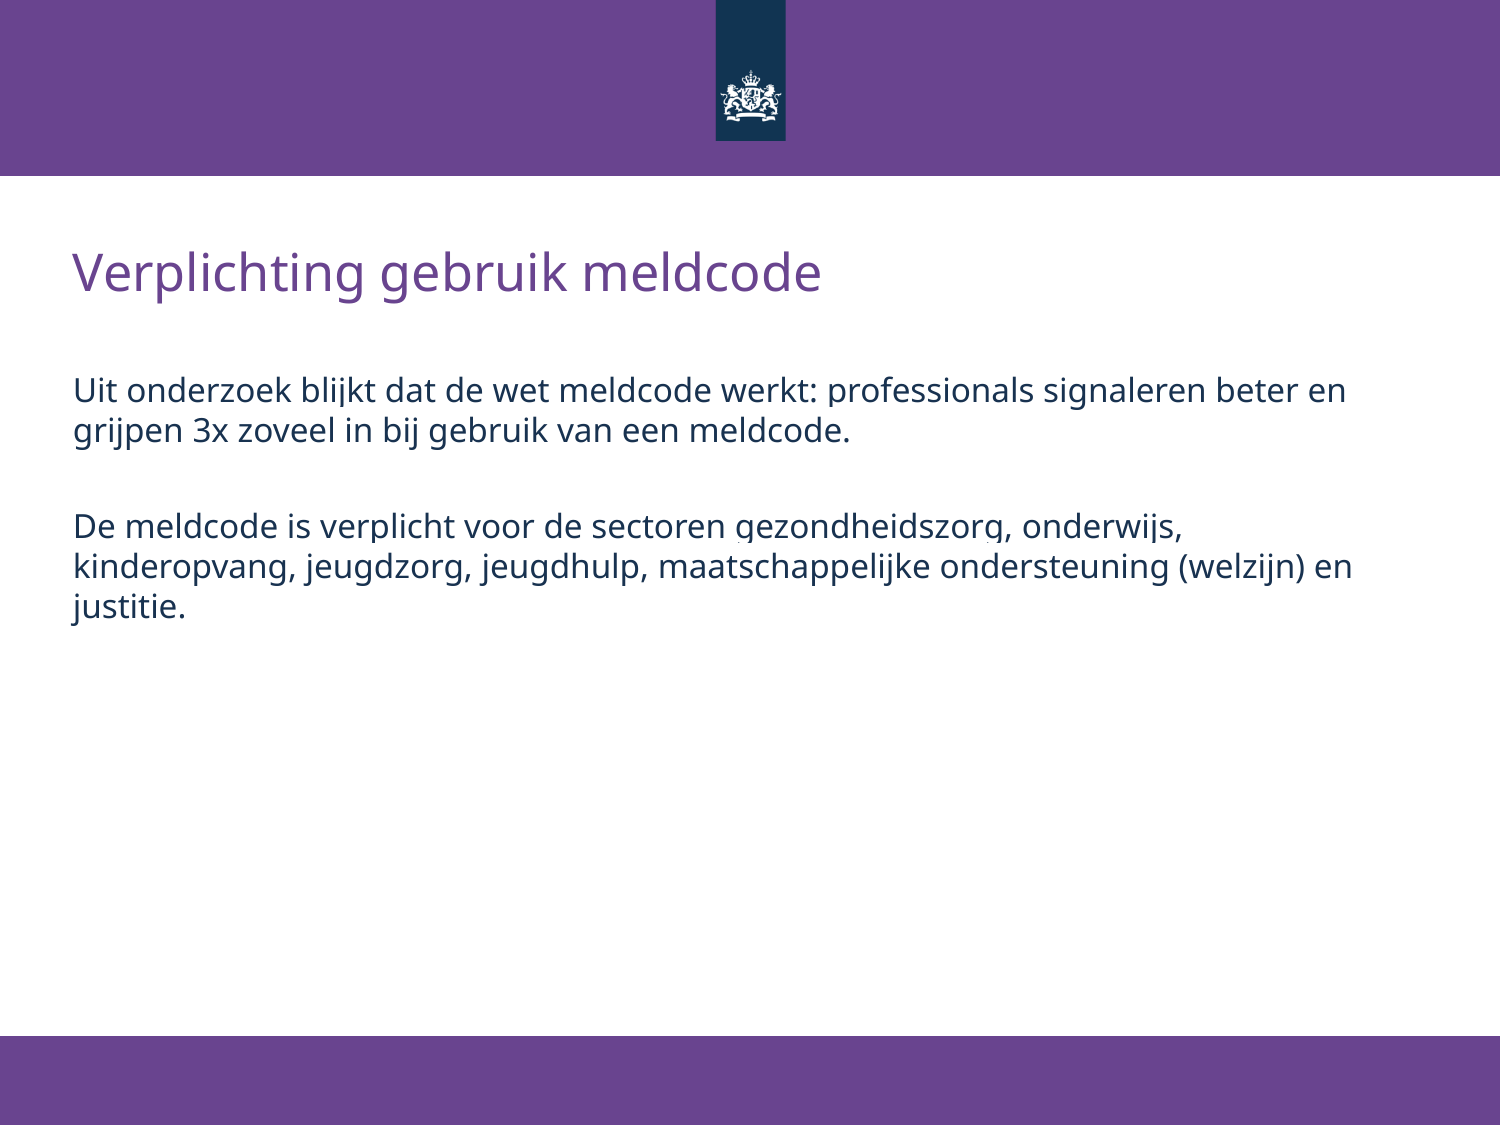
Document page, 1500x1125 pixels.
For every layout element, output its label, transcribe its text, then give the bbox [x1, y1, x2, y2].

list Uit onderzoek blijkt dat de wet meldcode werkt: professionals signaleren beter en grijpen 3x zoveel in bij gebruik van een meldcode. De meldcode is verplicht voor de sectoren gezondheidszorg, onderwijs, kinderopvang, jeugdzorg, jeugdhulp, maatschappelijke ondersteuning (welzijn) en justitie. [57, 361, 1408, 1020]
title Verplichting gebruik meldcode [57, 231, 1408, 326]
picture [0, 0, 1500, 141]
